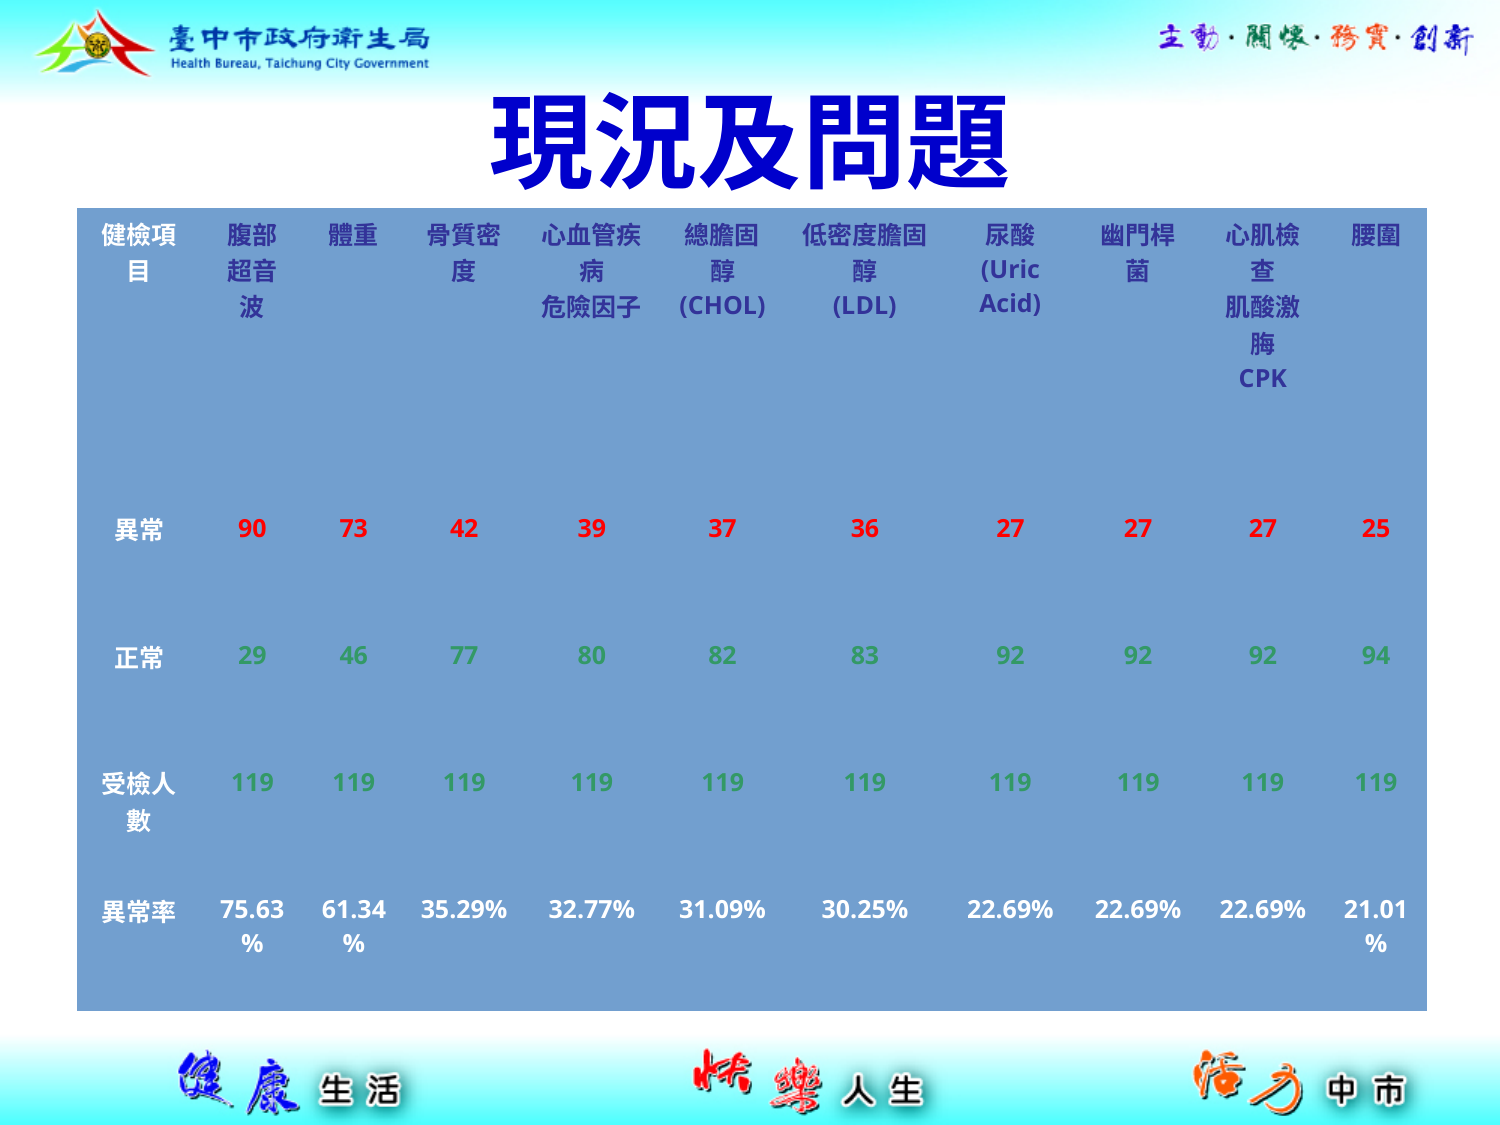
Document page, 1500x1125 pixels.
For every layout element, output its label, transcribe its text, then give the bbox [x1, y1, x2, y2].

table_cell 22.69% [945, 885, 1076, 1011]
table_header 心血管疾病 危險因子 [524, 208, 660, 504]
table_cell 77 [405, 631, 524, 758]
table_cell 36 [785, 504, 945, 631]
table_cell 119 [202, 758, 303, 885]
table_cell 92 [1201, 631, 1325, 758]
table_header 尿酸 (Uric Acid) [945, 208, 1076, 504]
table_cell 35.29% [405, 885, 524, 1011]
table_cell 27 [1201, 504, 1325, 631]
table_cell 42 [405, 504, 524, 631]
table_cell 119 [405, 758, 524, 885]
table_cell 29 [202, 631, 303, 758]
table_cell 31.09% [660, 885, 785, 1011]
table_header 骨質密度 [405, 208, 524, 504]
table_cell 61.34% [303, 885, 405, 1011]
table_cell 受檢人數 [77, 758, 202, 885]
table_cell 119 [945, 758, 1076, 885]
table_cell 22.69% [1201, 885, 1325, 1011]
table_header 健檢項目 [77, 208, 202, 504]
table_cell 30.25% [785, 885, 945, 1011]
table_header 低密度膽固醇 (LDL) [785, 208, 945, 504]
table_cell 異常 [77, 504, 202, 631]
table_cell 22.69% [1076, 885, 1201, 1011]
table_cell 32.77% [524, 885, 660, 1011]
table_header 心肌檢查 肌酸激脢 CPK [1201, 208, 1325, 504]
table_cell 119 [1325, 758, 1427, 885]
table_header 腰圍 [1325, 208, 1427, 504]
table_cell 119 [303, 758, 405, 885]
table_cell 異常率 [77, 885, 202, 1011]
table_cell 75.63% [202, 885, 303, 1011]
table_cell 119 [660, 758, 785, 885]
table_cell 119 [524, 758, 660, 885]
table_cell 119 [1076, 758, 1201, 885]
table_header 體重 [303, 208, 405, 504]
table_cell 27 [1076, 504, 1201, 631]
table_cell 25 [1325, 504, 1427, 631]
table_cell 正常 [77, 631, 202, 758]
table_header 腹部 超音波 [202, 208, 303, 504]
table_cell 83 [785, 631, 945, 758]
table_cell 27 [945, 504, 1076, 631]
table_header 幽門桿菌 [1076, 208, 1201, 504]
table_cell 46 [303, 631, 405, 758]
table_cell 80 [524, 631, 660, 758]
table_cell 92 [1076, 631, 1201, 758]
title 現況及問題 [75, 45, 1426, 233]
table_cell 21.01% [1325, 885, 1427, 1011]
table_cell 119 [785, 758, 945, 885]
table_header 總膽固醇 (CHOL) [660, 208, 785, 504]
table_cell 37 [660, 504, 785, 631]
table_cell 119 [1201, 758, 1325, 885]
table_cell 92 [945, 631, 1076, 758]
table_cell 94 [1325, 631, 1427, 758]
table_cell 90 [202, 504, 303, 631]
table_cell 39 [524, 504, 660, 631]
table_cell 73 [303, 504, 405, 631]
table_cell 82 [660, 631, 785, 758]
